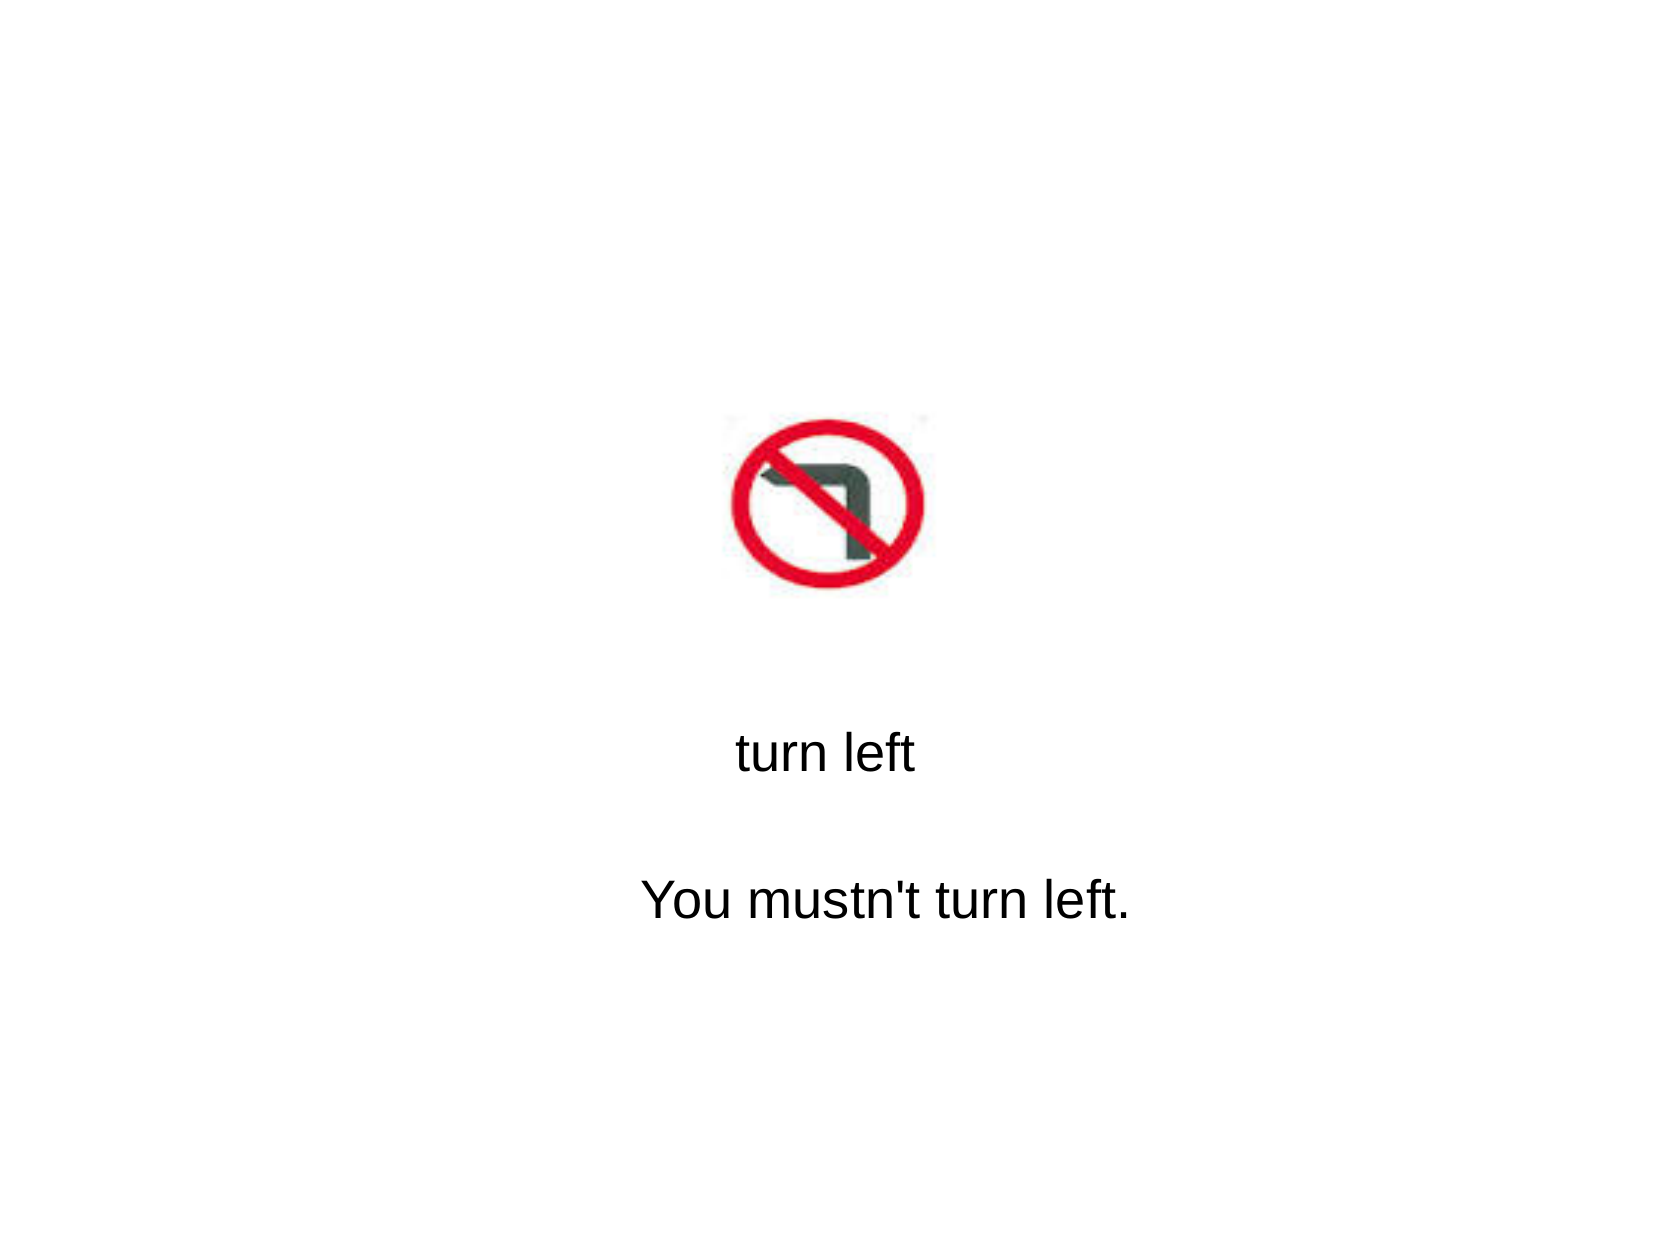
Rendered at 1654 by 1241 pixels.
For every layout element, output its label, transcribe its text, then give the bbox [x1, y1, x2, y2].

text_box You mustn't turn left. [625, 862, 1146, 938]
text_box turn left [720, 714, 931, 790]
picture [629, 330, 1028, 679]
